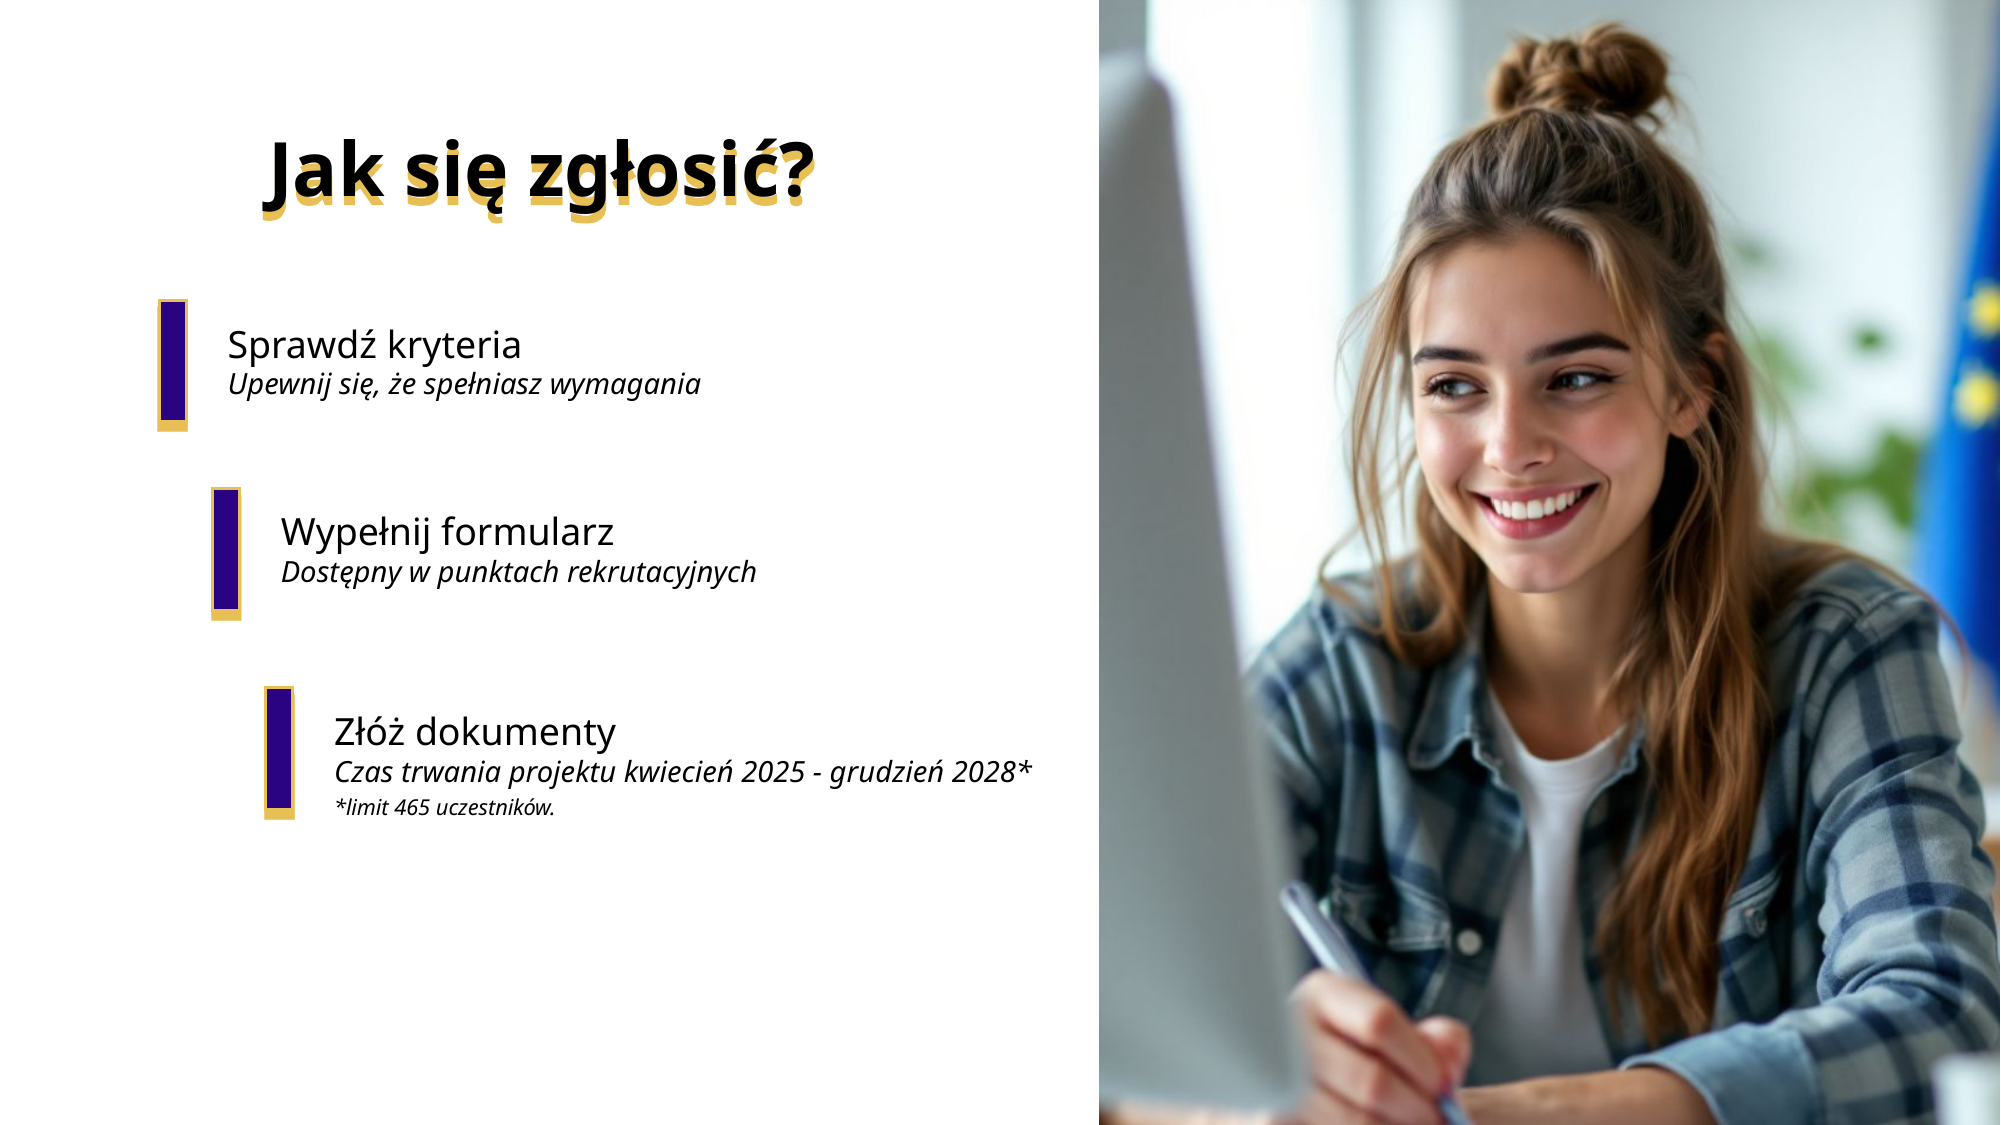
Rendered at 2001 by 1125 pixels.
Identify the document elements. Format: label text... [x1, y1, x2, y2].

text_box *limit 465 uczestników. [319, 786, 570, 829]
text_box Wypełnij formularz Dostępny w punktach rekrutacyjnych [265, 500, 765, 597]
text_box [160, 300, 186, 422]
picture [1099, 0, 2000, 1125]
text_box Jak się zgłosić? [253, 114, 875, 221]
text_box [213, 489, 239, 610]
text_box [266, 688, 293, 809]
text_box Złóż dokumenty Czas trwania projektu kwiecień 2025 - grudzień 2028* [319, 700, 1023, 797]
text_box Sprawdź kryteria Upewnij się, że spełniasz wymagania [212, 313, 708, 410]
